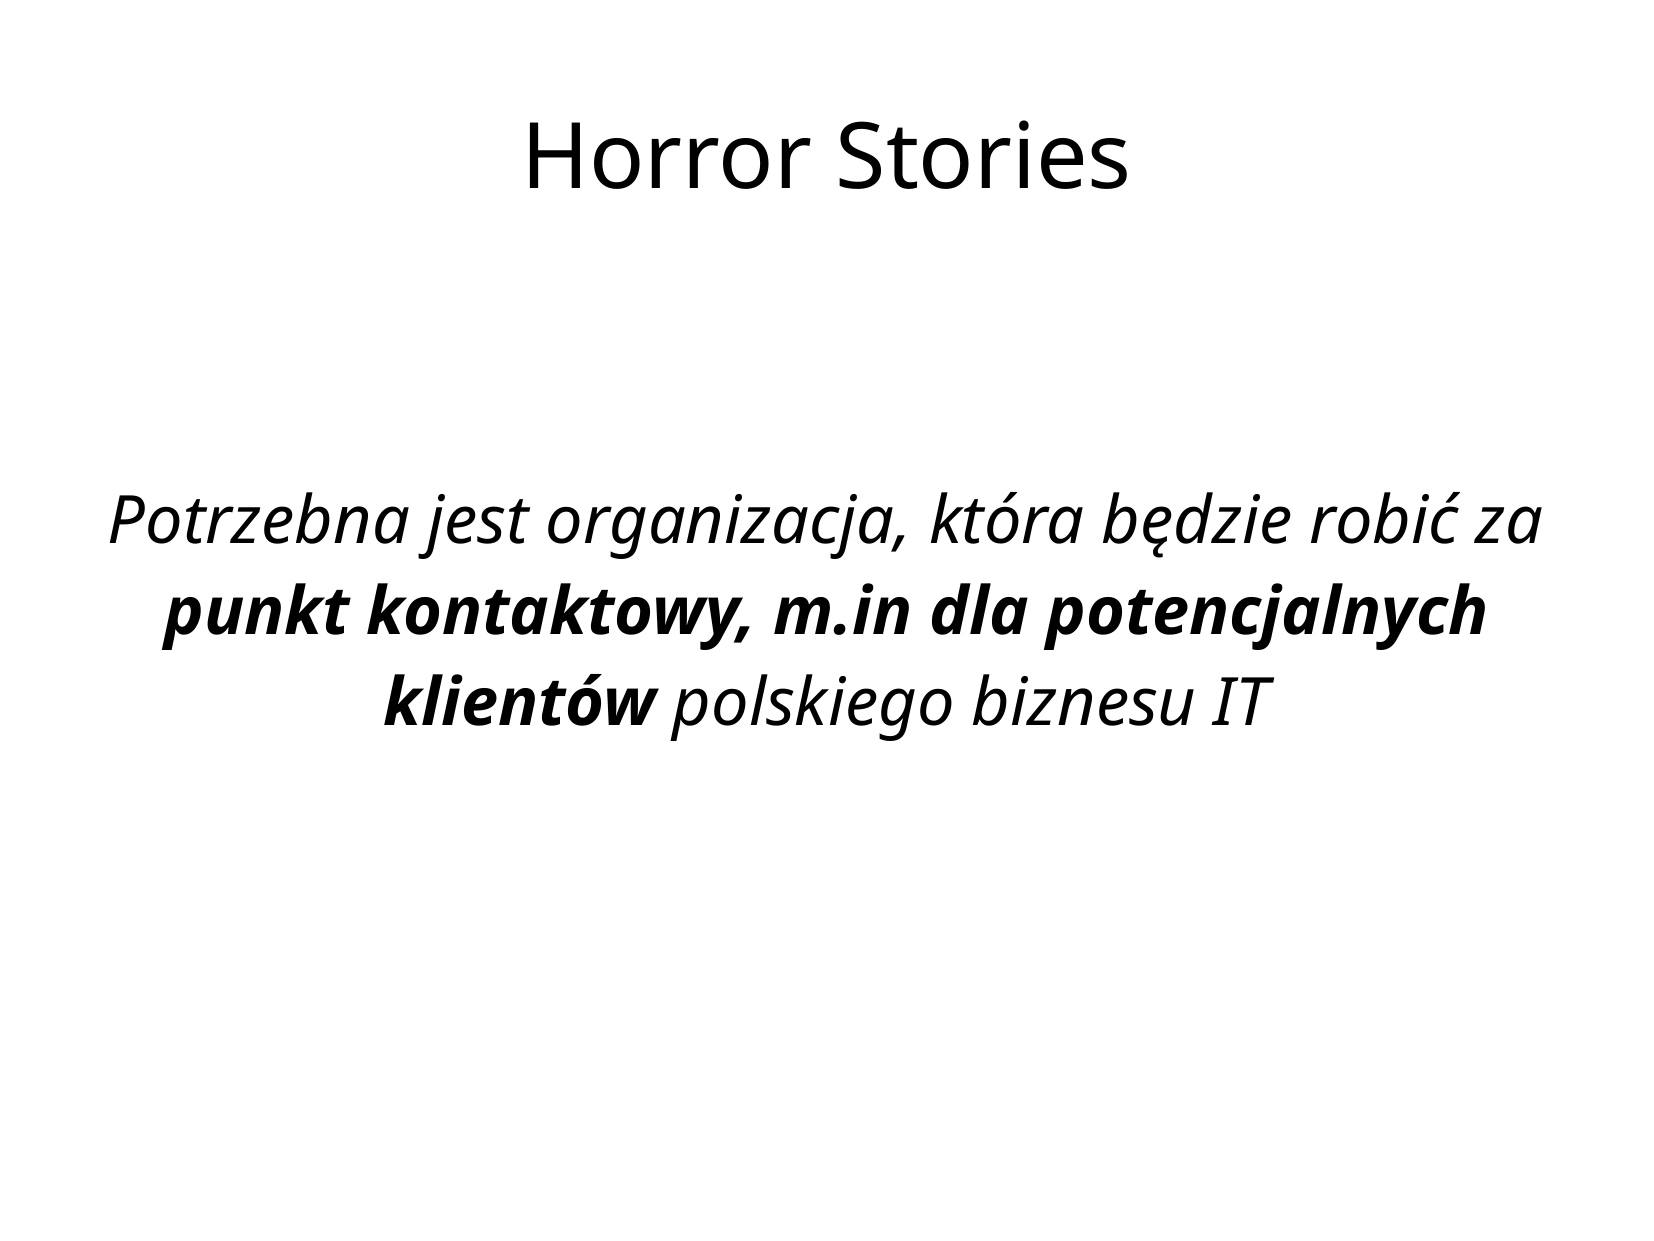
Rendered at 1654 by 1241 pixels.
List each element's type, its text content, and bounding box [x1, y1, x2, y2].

title Horror Stories [82, 49, 1571, 257]
list Potrzebna jest organizacja, która będzie robić za punkt kontaktowy, m.in dla potencjalnych klientów polskiego biznesu IT [99, 472, 1555, 768]
